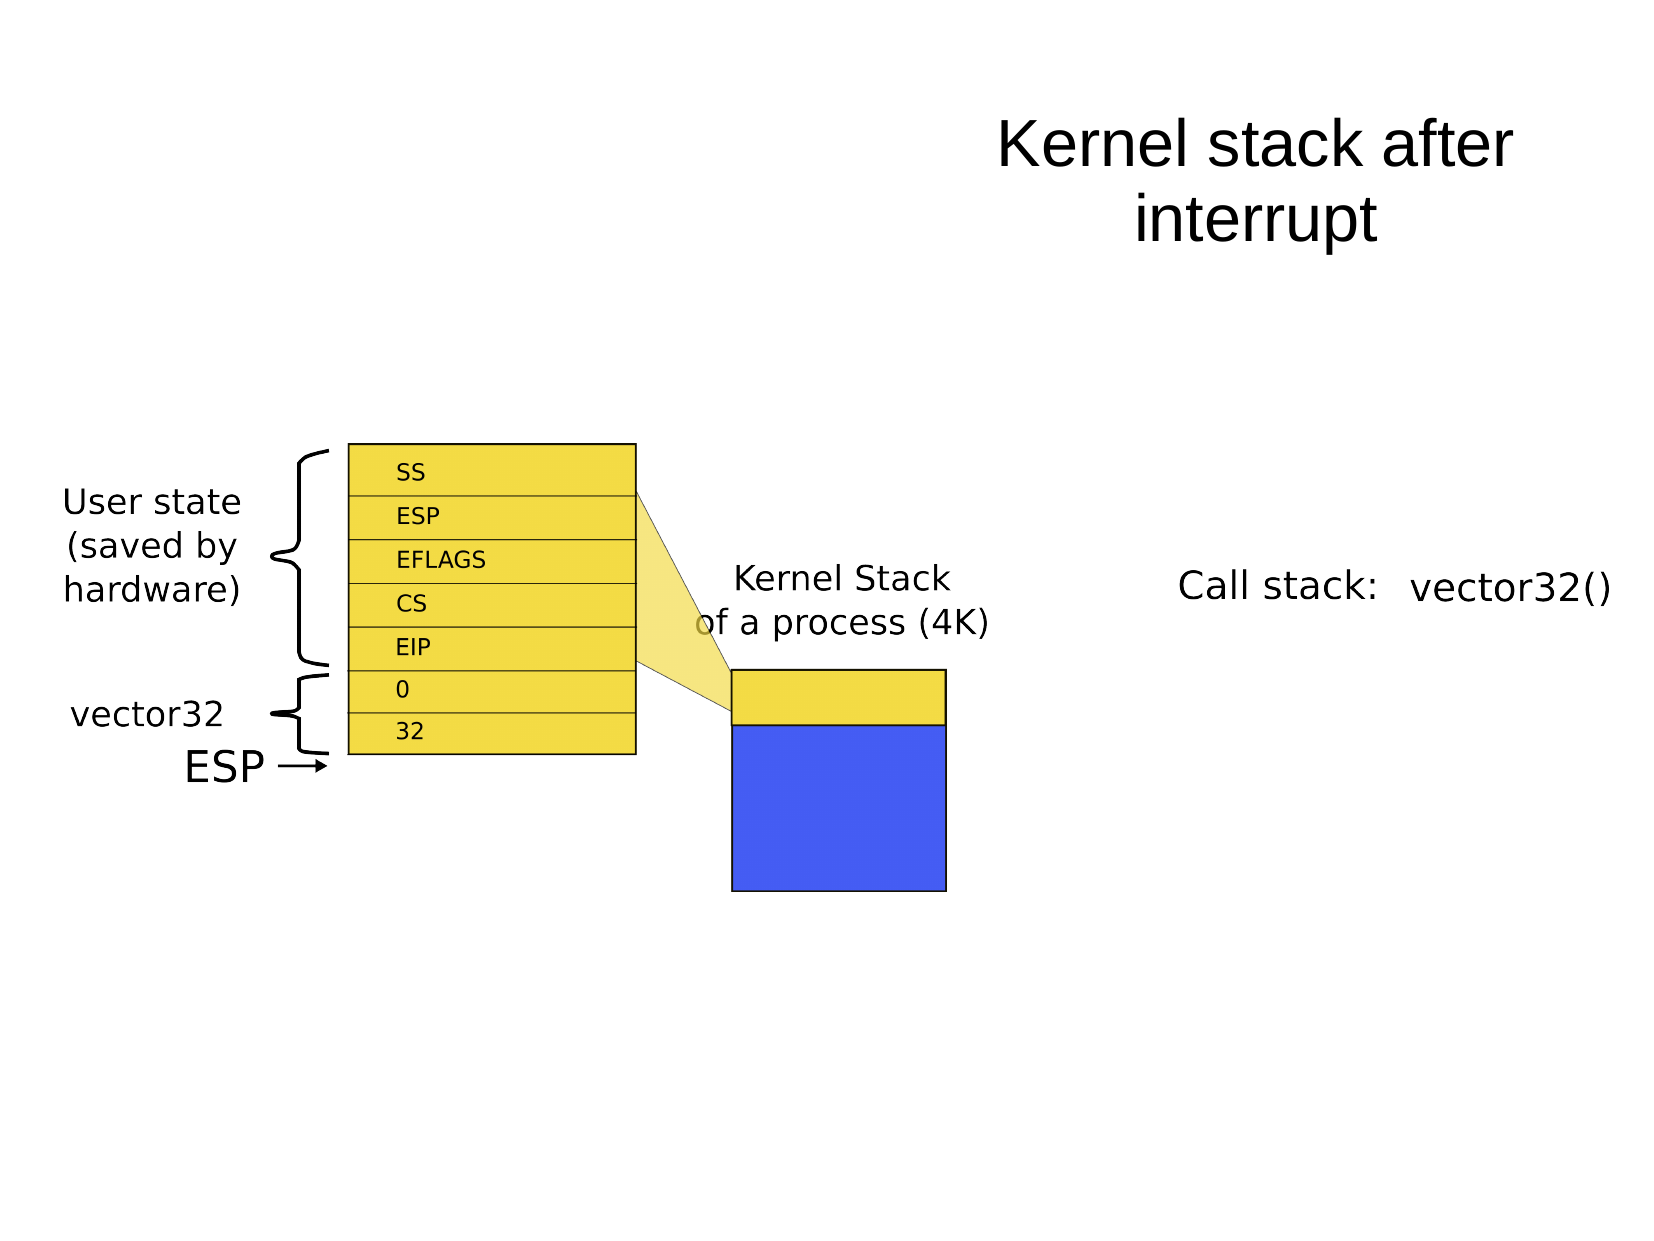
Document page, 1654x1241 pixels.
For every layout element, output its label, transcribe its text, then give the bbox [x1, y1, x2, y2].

list Kernel stack after interrupt [900, 105, 1613, 301]
picture [65, 443, 1609, 892]
